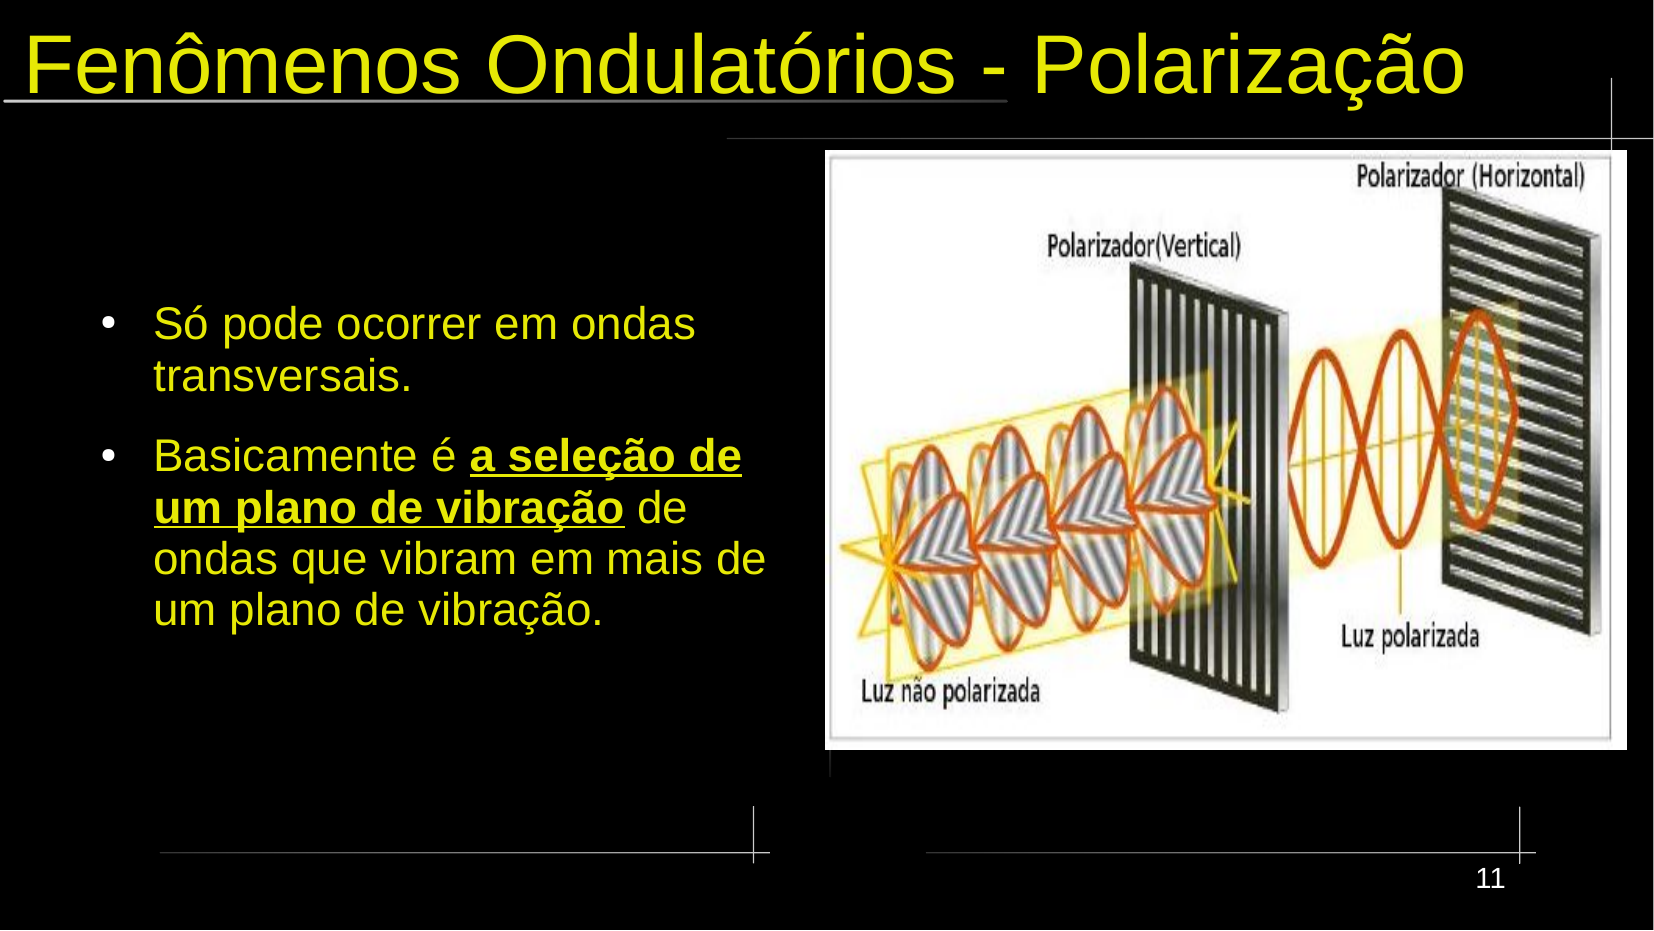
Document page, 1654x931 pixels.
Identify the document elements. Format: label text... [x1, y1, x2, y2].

list Só pode ocorrer em ondas transversais. Basicamente é a seleção de um plano de vibração de ondas que vibram em mais de um plano de vibração. [82, 217, 809, 758]
picture [825, 150, 1627, 751]
title Fenômenos Ondulatórios - Polarização [23, 11, 1589, 119]
